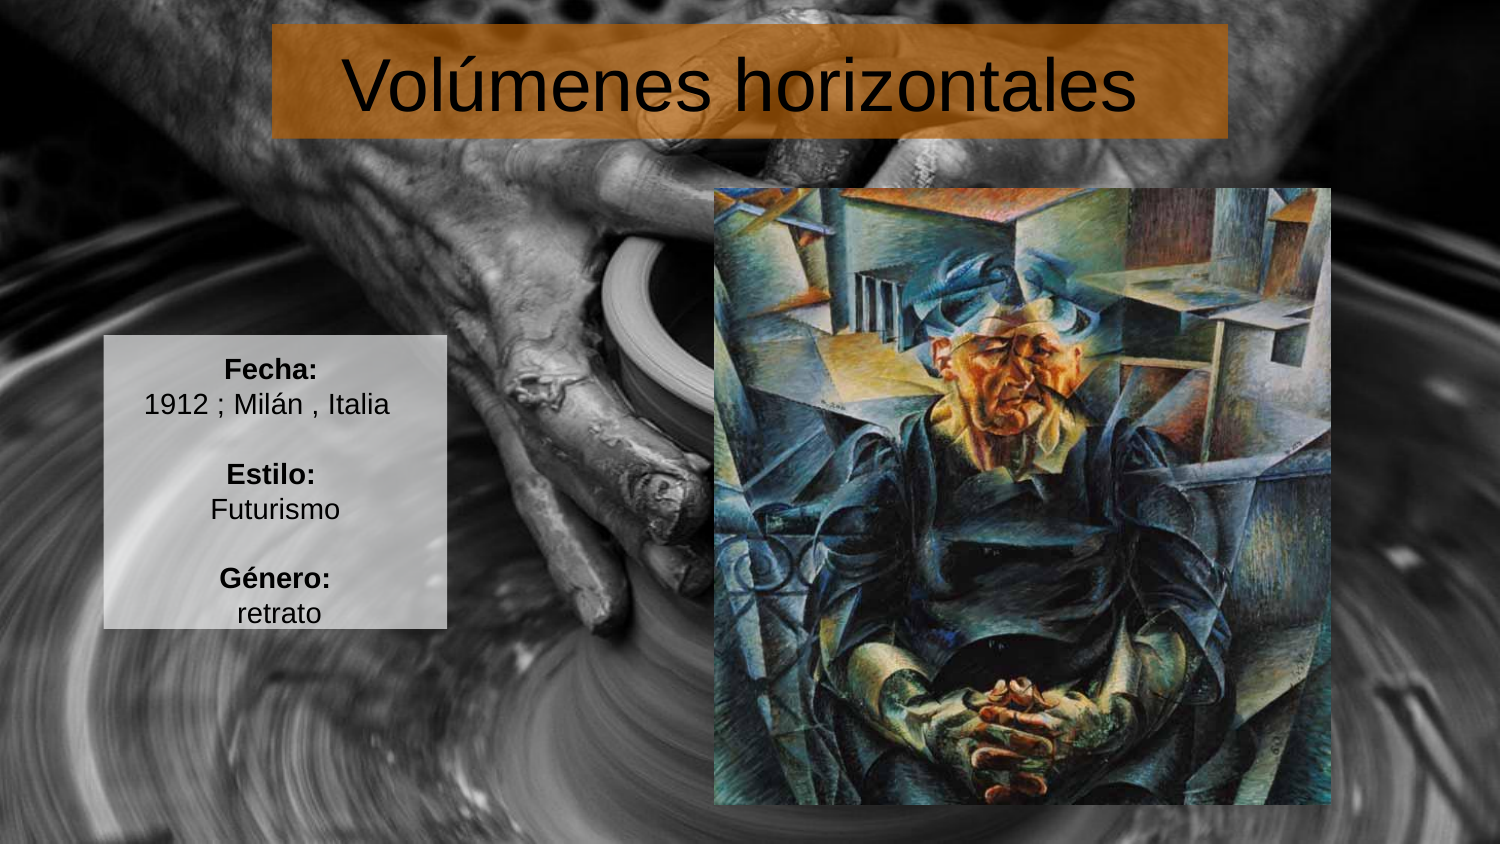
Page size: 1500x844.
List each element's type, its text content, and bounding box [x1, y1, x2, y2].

text_box Fecha: 1912 ; Milán , Italia Estilo: Futurismo Género: retrato [103, 335, 448, 629]
picture [0, 0, 1500, 844]
title Volúmenes horizontales [272, 24, 1228, 139]
